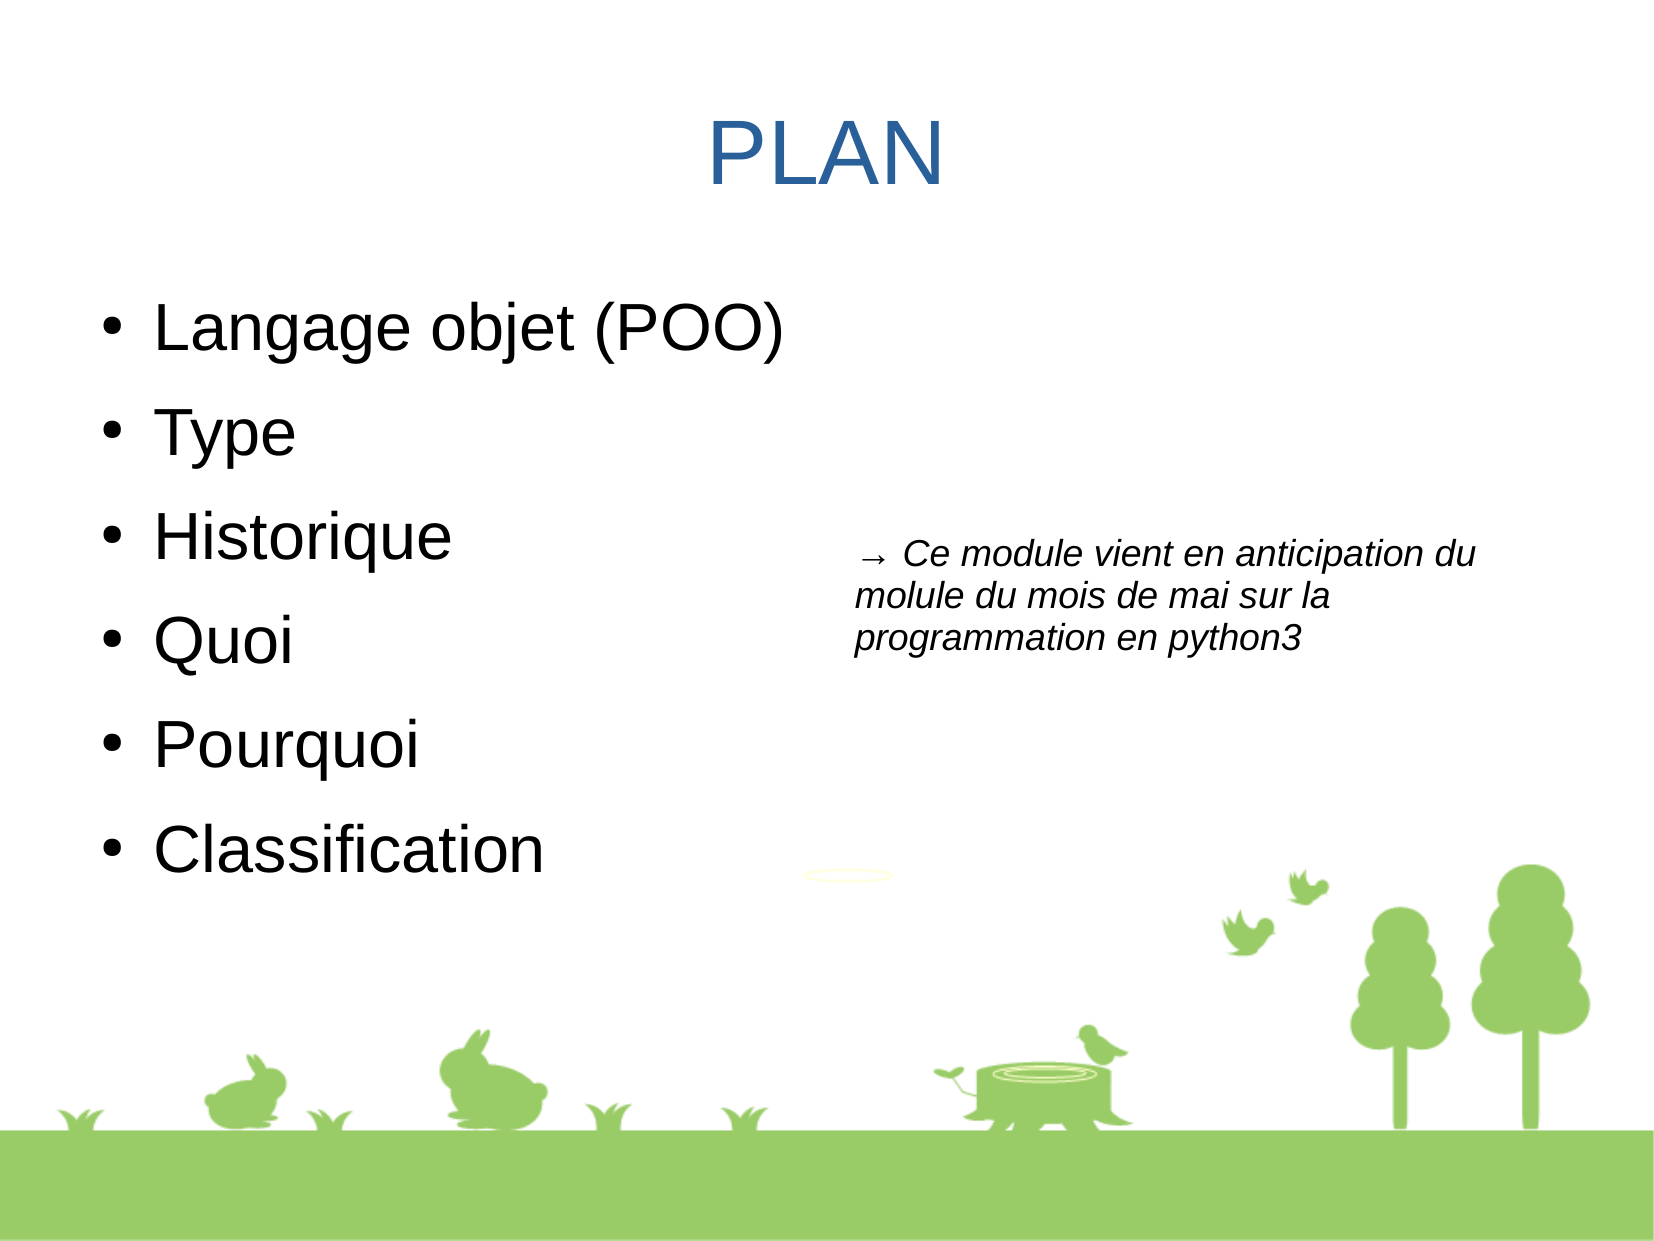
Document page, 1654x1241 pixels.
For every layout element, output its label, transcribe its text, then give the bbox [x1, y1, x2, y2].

list Langage objet (POO) Type Historique Quoi Pourquoi Classification [82, 290, 1571, 1010]
title PLAN [82, 49, 1571, 257]
picture [0, 0, 1654, 1241]
text_box → Ce module vient en anticipation du molule du mois de mai sur la programmation en python3 [840, 525, 1561, 708]
